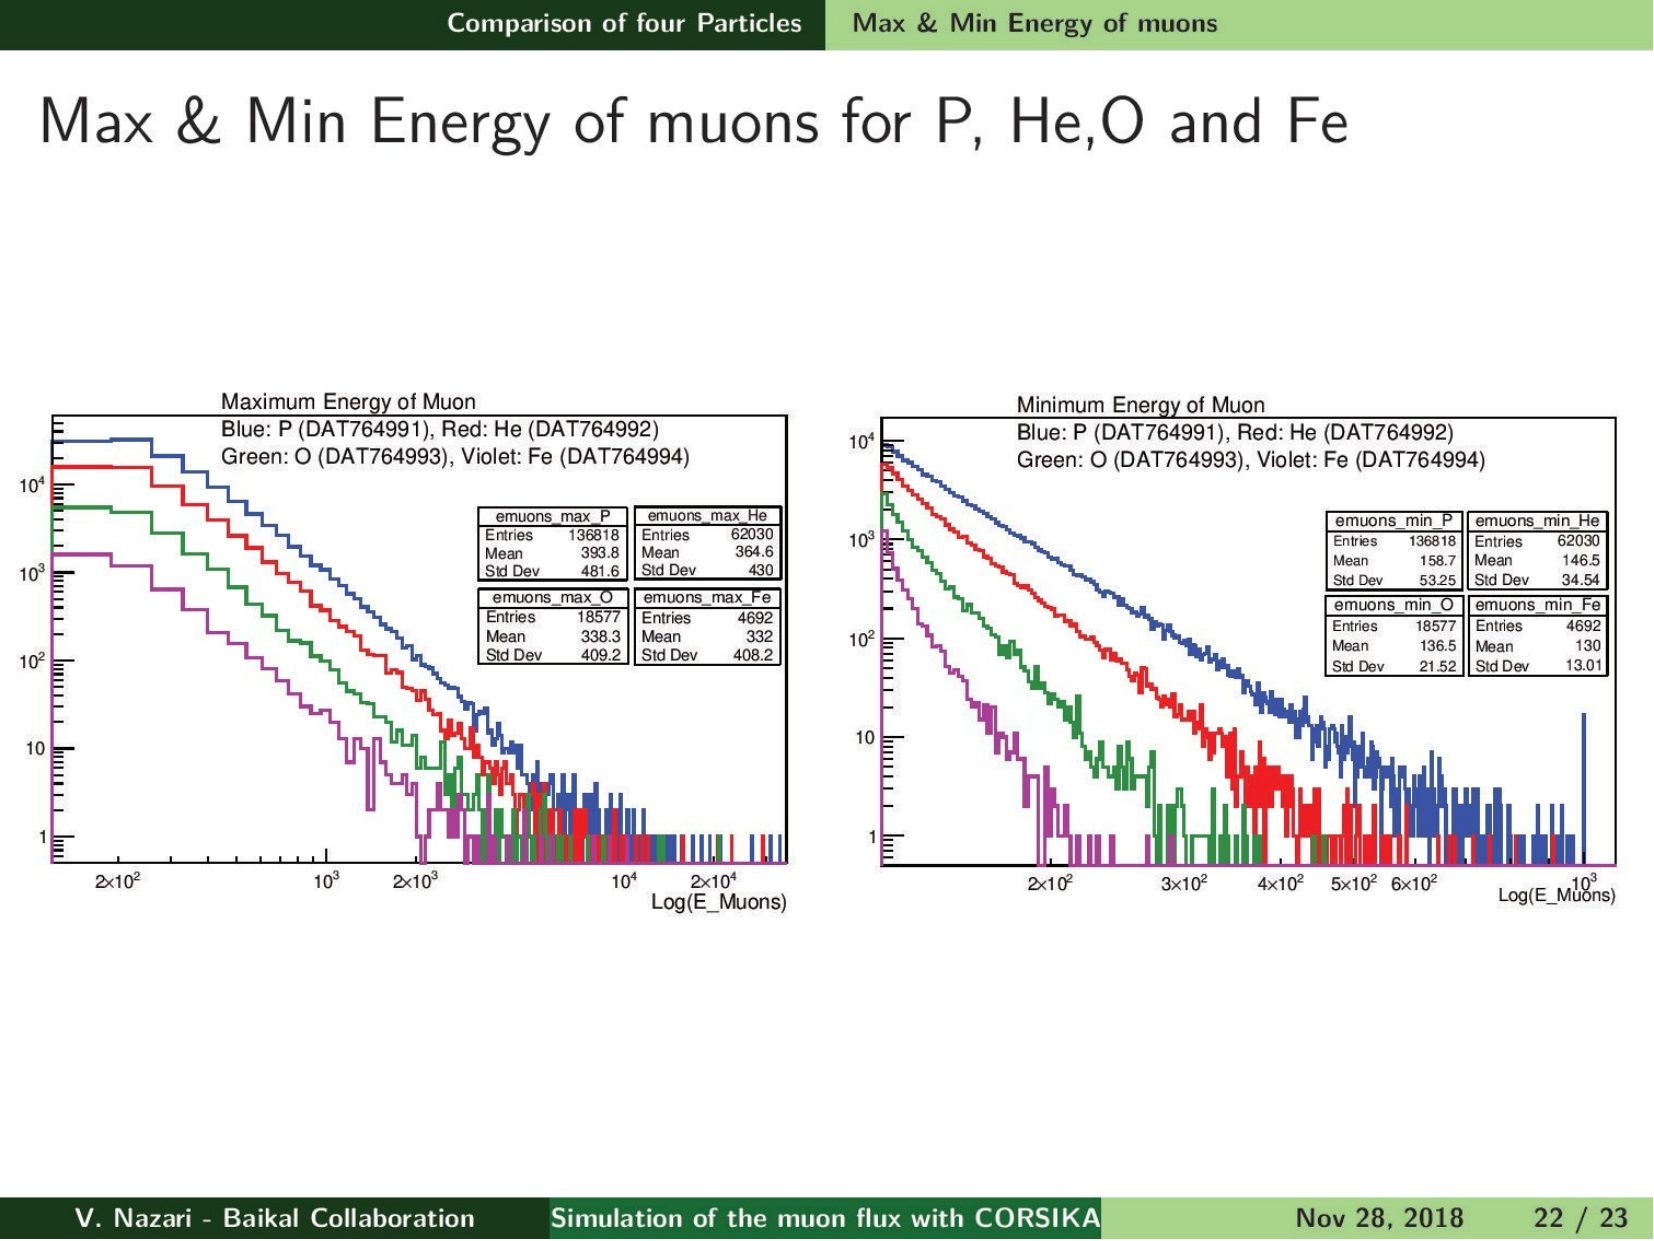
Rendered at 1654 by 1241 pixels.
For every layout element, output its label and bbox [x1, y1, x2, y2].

text_box [0, 0, 1653, 1239]
